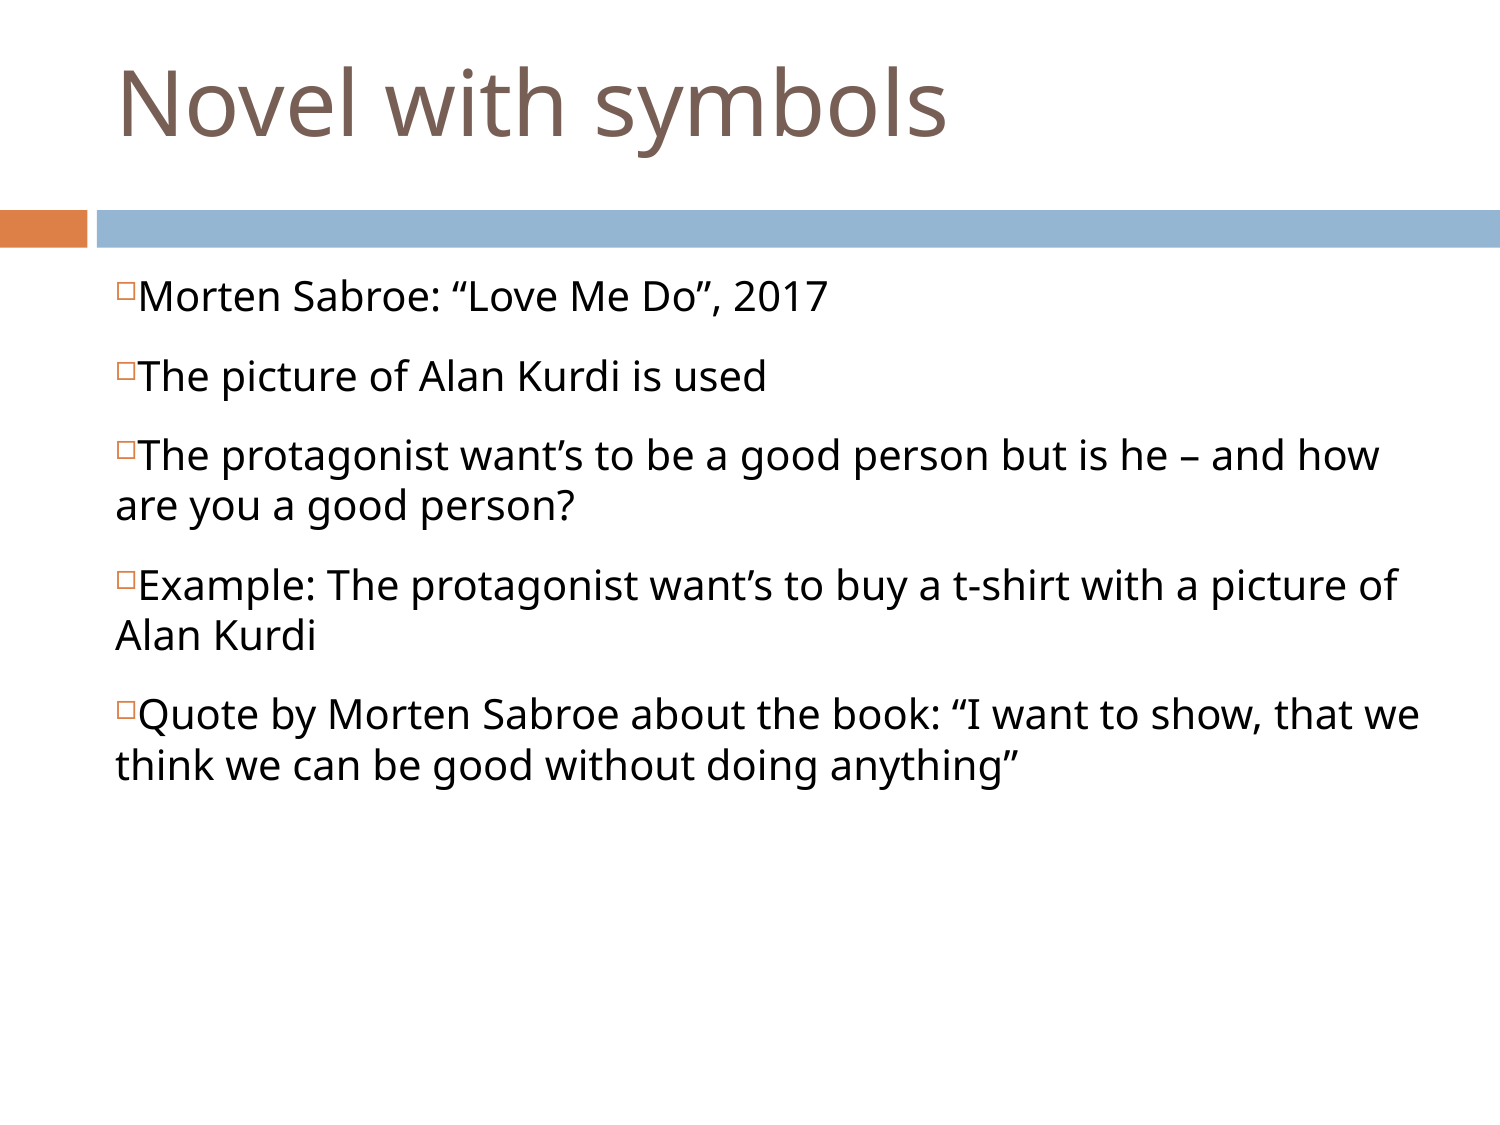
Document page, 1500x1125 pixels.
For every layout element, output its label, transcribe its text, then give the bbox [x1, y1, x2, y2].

title Novel with symbols [100, 37, 1438, 200]
list Morten Sabroe: “Love Me Do”, 2017 The picture of Alan Kurdi is used The protagonist want’s to be a good person but is he – and how are you a good person? Example: The protagonist want’s to buy a t-shirt with a picture of Alan Kurdi Quote by Morten Sabroe about the book: “I want to show, that we think we can be good without doing anything” [100, 262, 1438, 1000]
